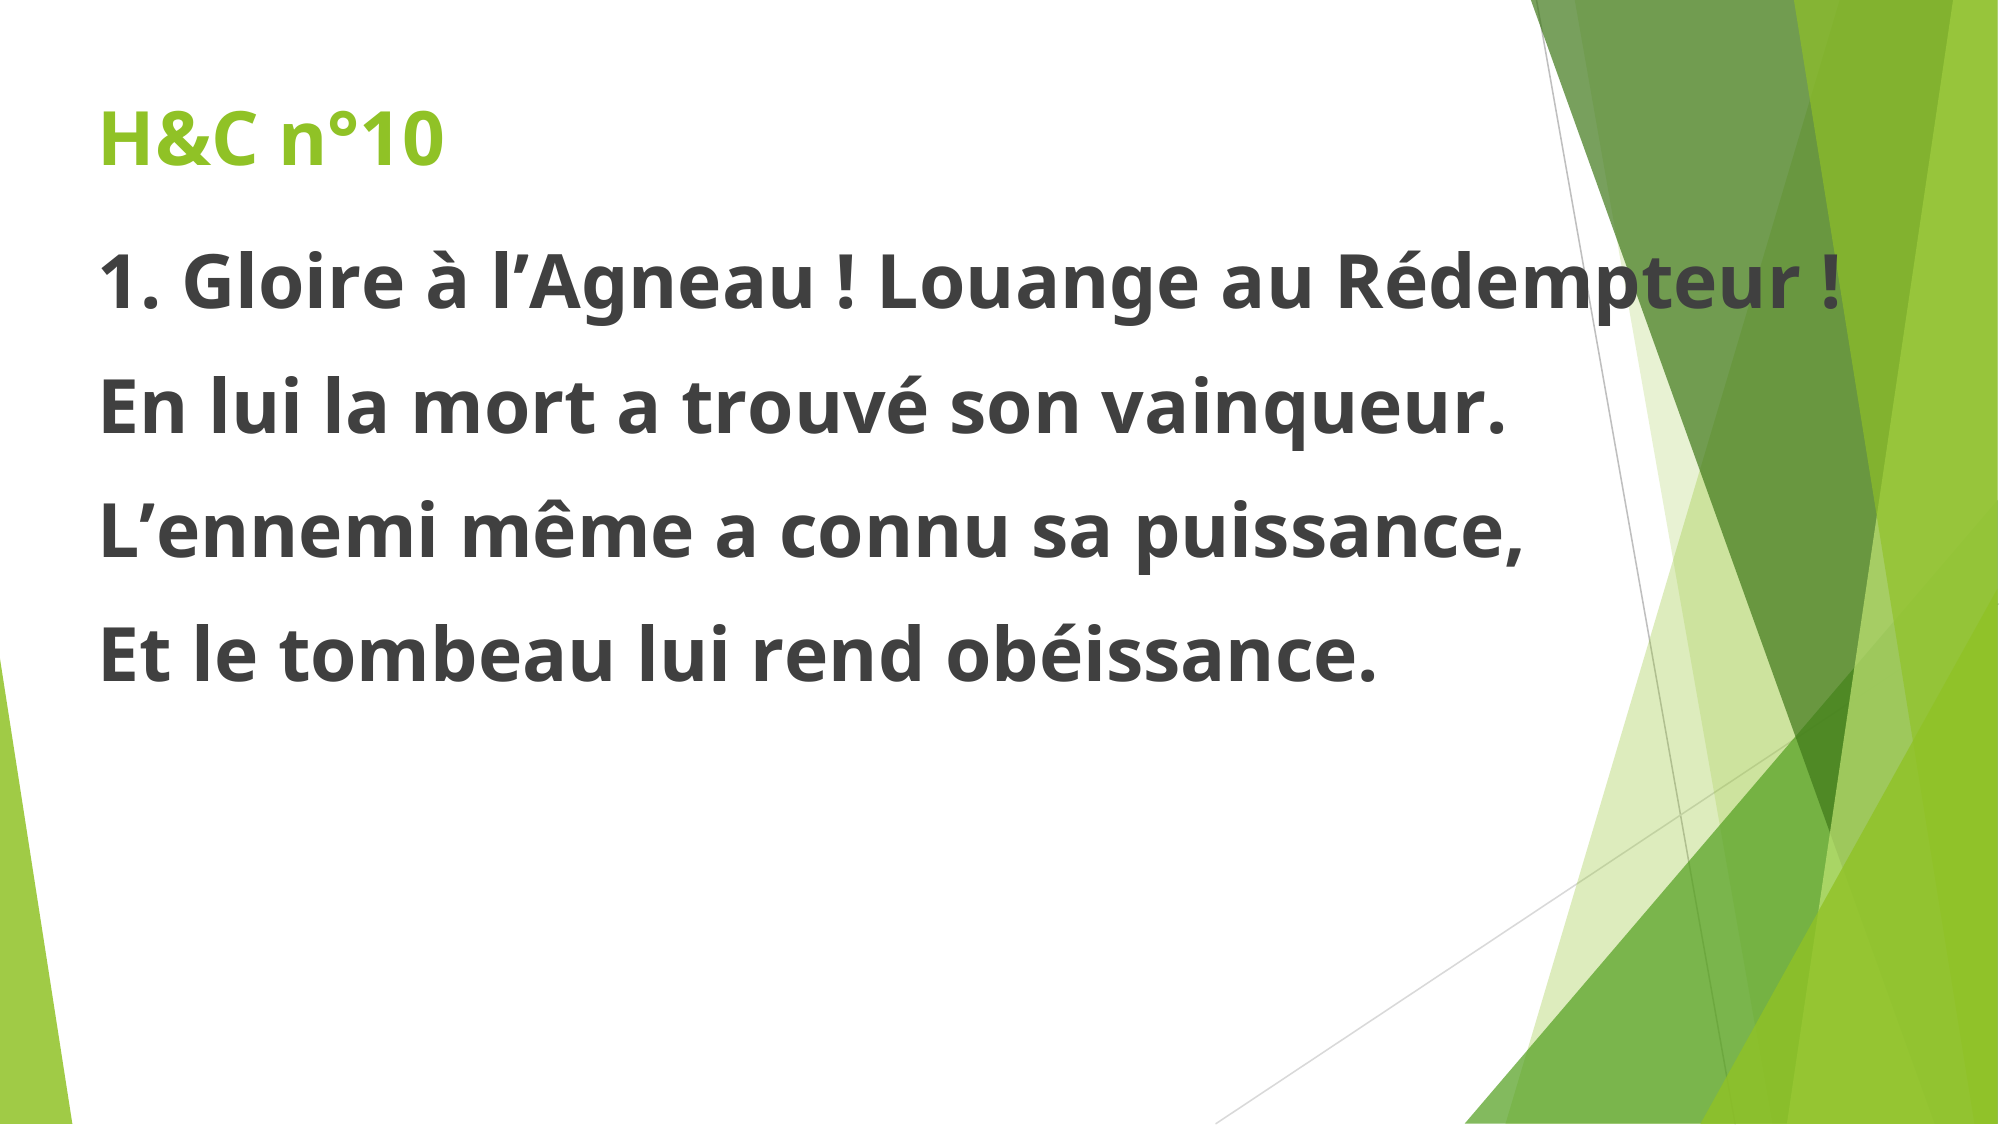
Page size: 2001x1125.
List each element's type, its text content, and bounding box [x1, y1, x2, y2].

text_box 1. Gloire à l’Agneau ! Louange au Rédempteur ! En lui la mort a trouvé son vainqueur. L’ennemi même a connu sa puissance, Et le tombeau lui rend obéissance. [82, 213, 1914, 1037]
text_box H&C n°10 [82, 82, 1522, 201]
